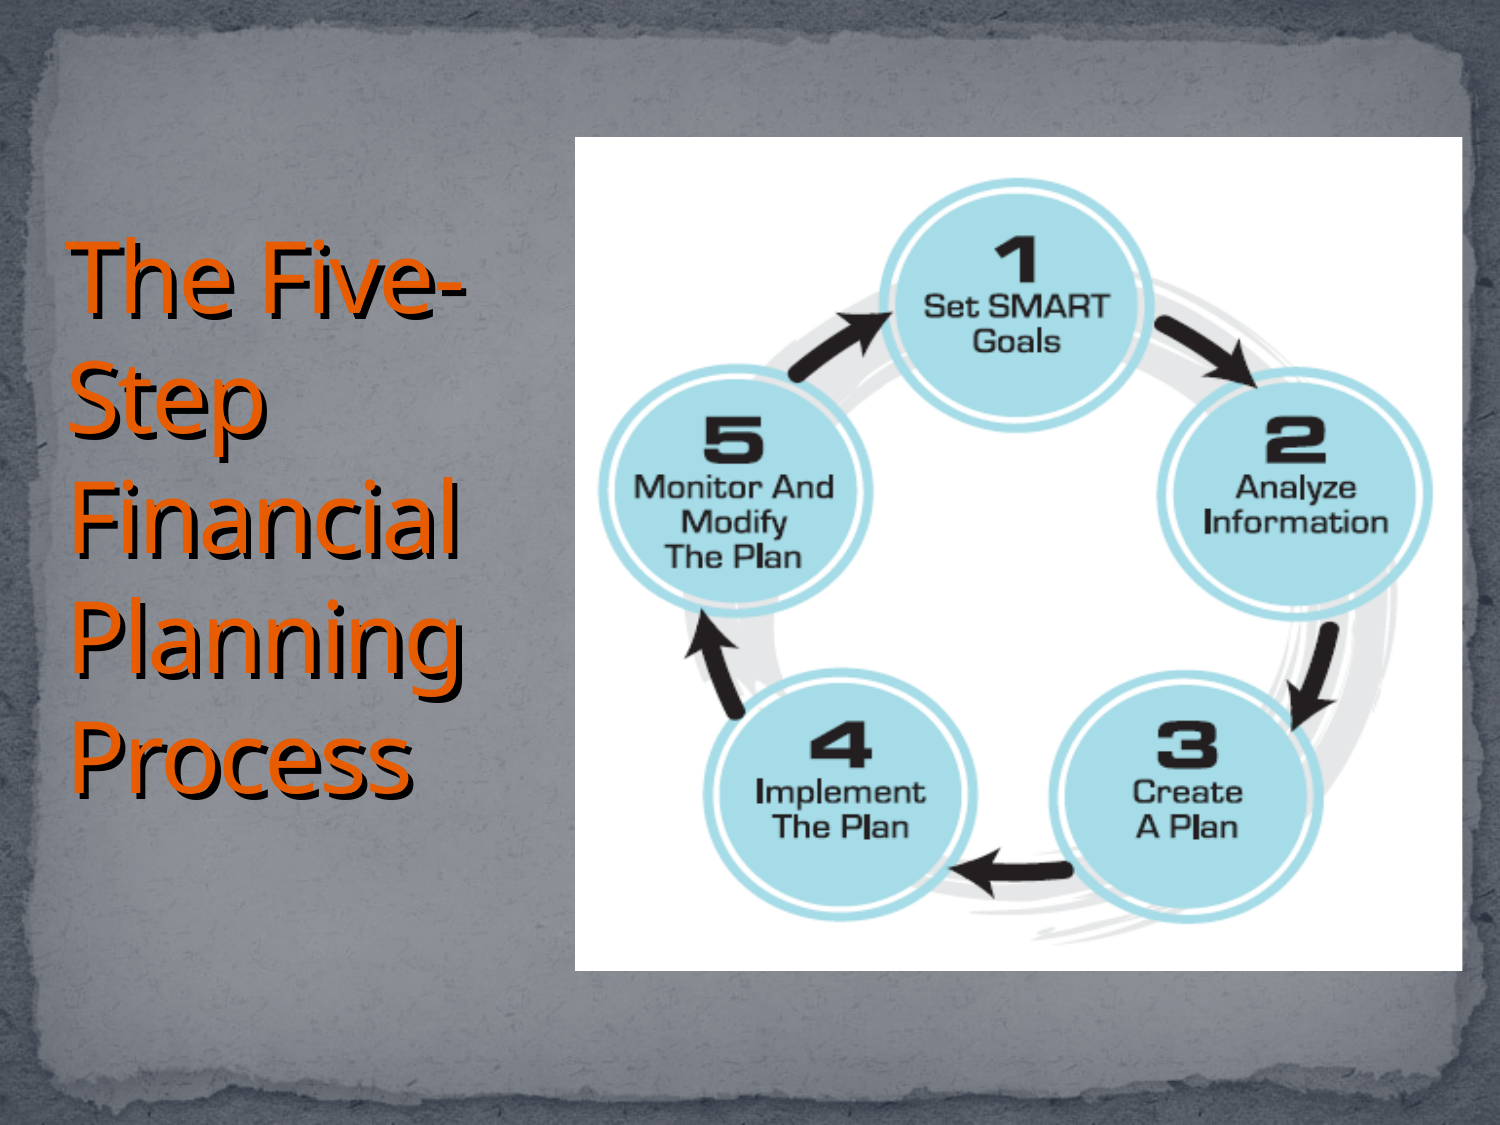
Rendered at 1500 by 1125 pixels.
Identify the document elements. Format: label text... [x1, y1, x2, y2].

picture [575, 137, 1463, 971]
title The Five-Step Financial Planning Process [50, 200, 638, 822]
